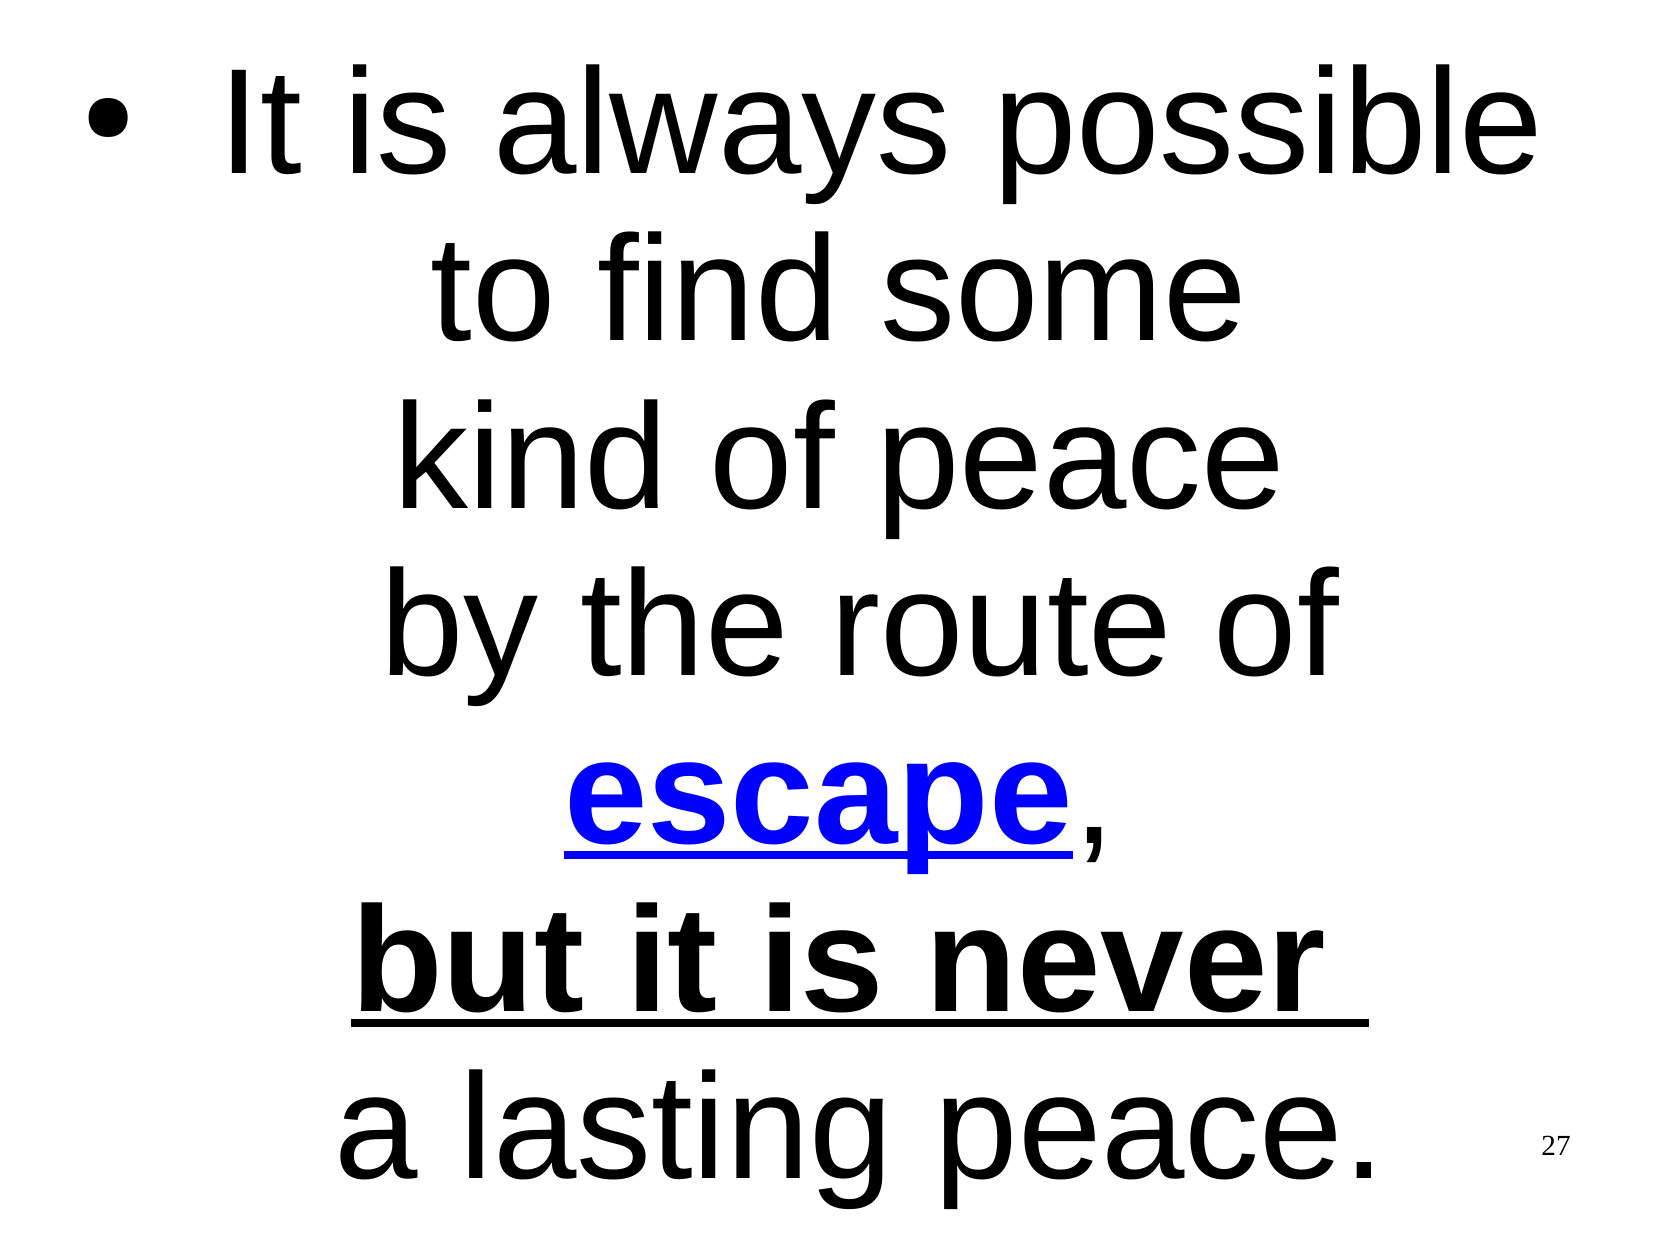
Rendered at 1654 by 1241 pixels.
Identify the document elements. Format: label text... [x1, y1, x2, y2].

list It is always possible to find some kind of peace by the route of escape, but it is never a lasting peace. [37, 37, 1613, 1238]
